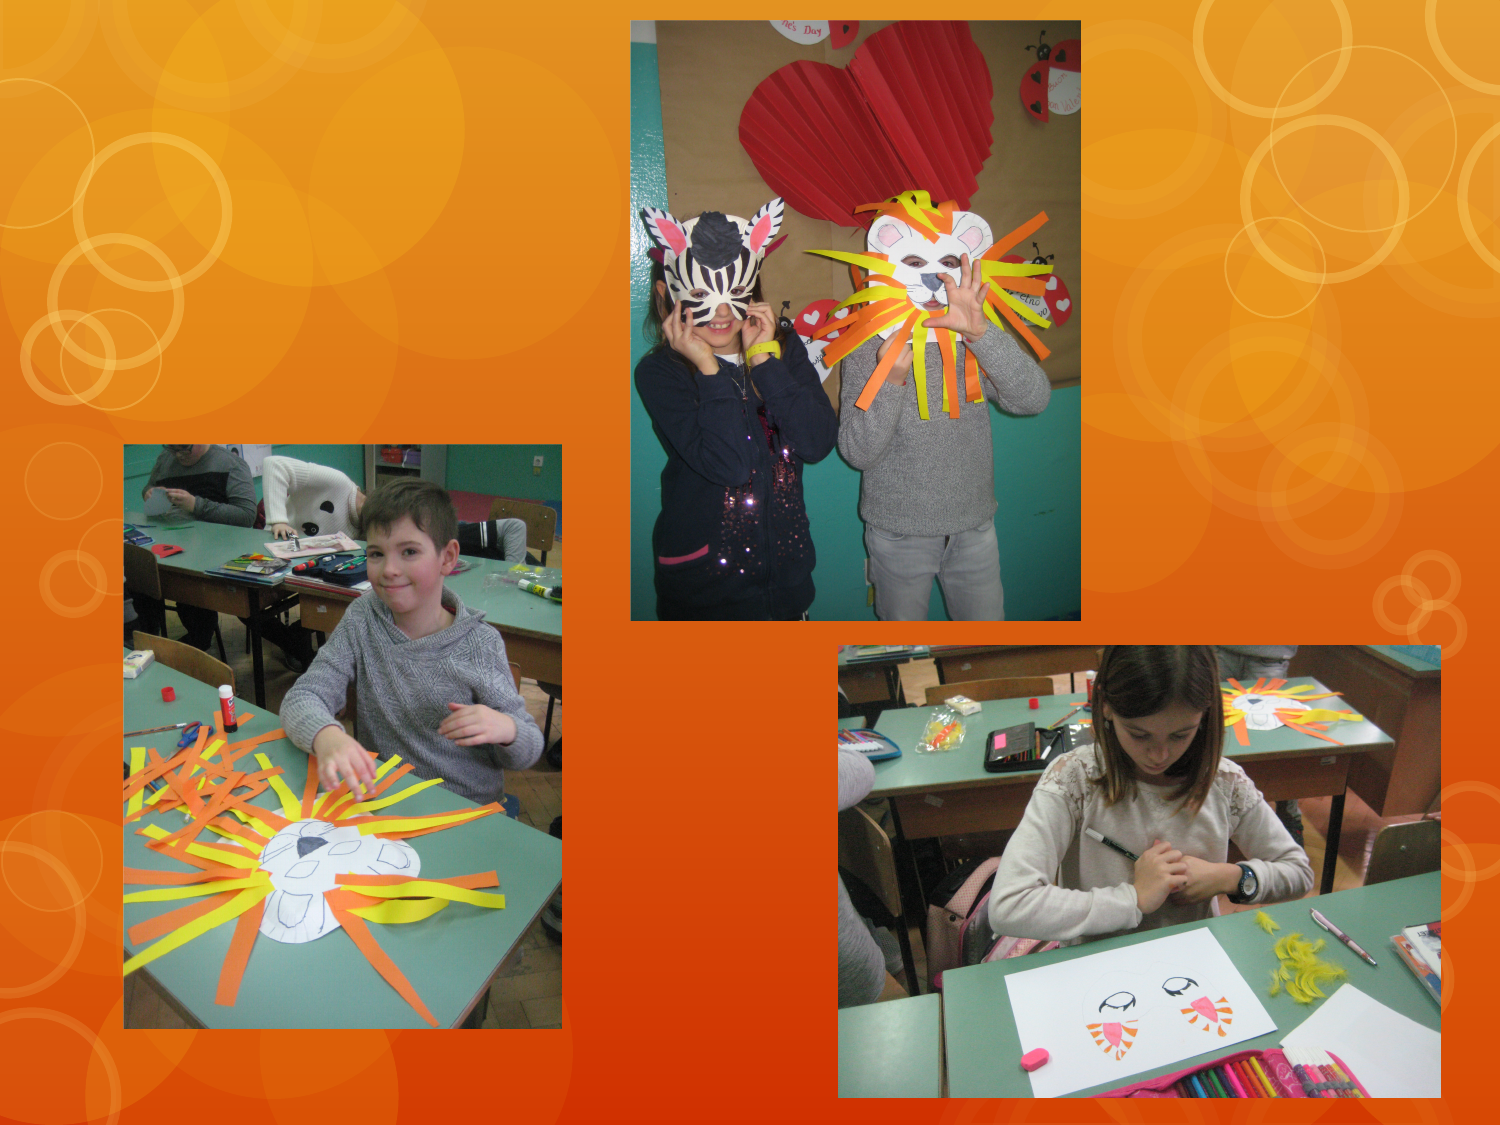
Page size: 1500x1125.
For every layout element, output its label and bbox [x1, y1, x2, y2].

picture [630, 20, 1081, 621]
picture [838, 645, 1441, 1098]
picture [123, 444, 562, 1029]
